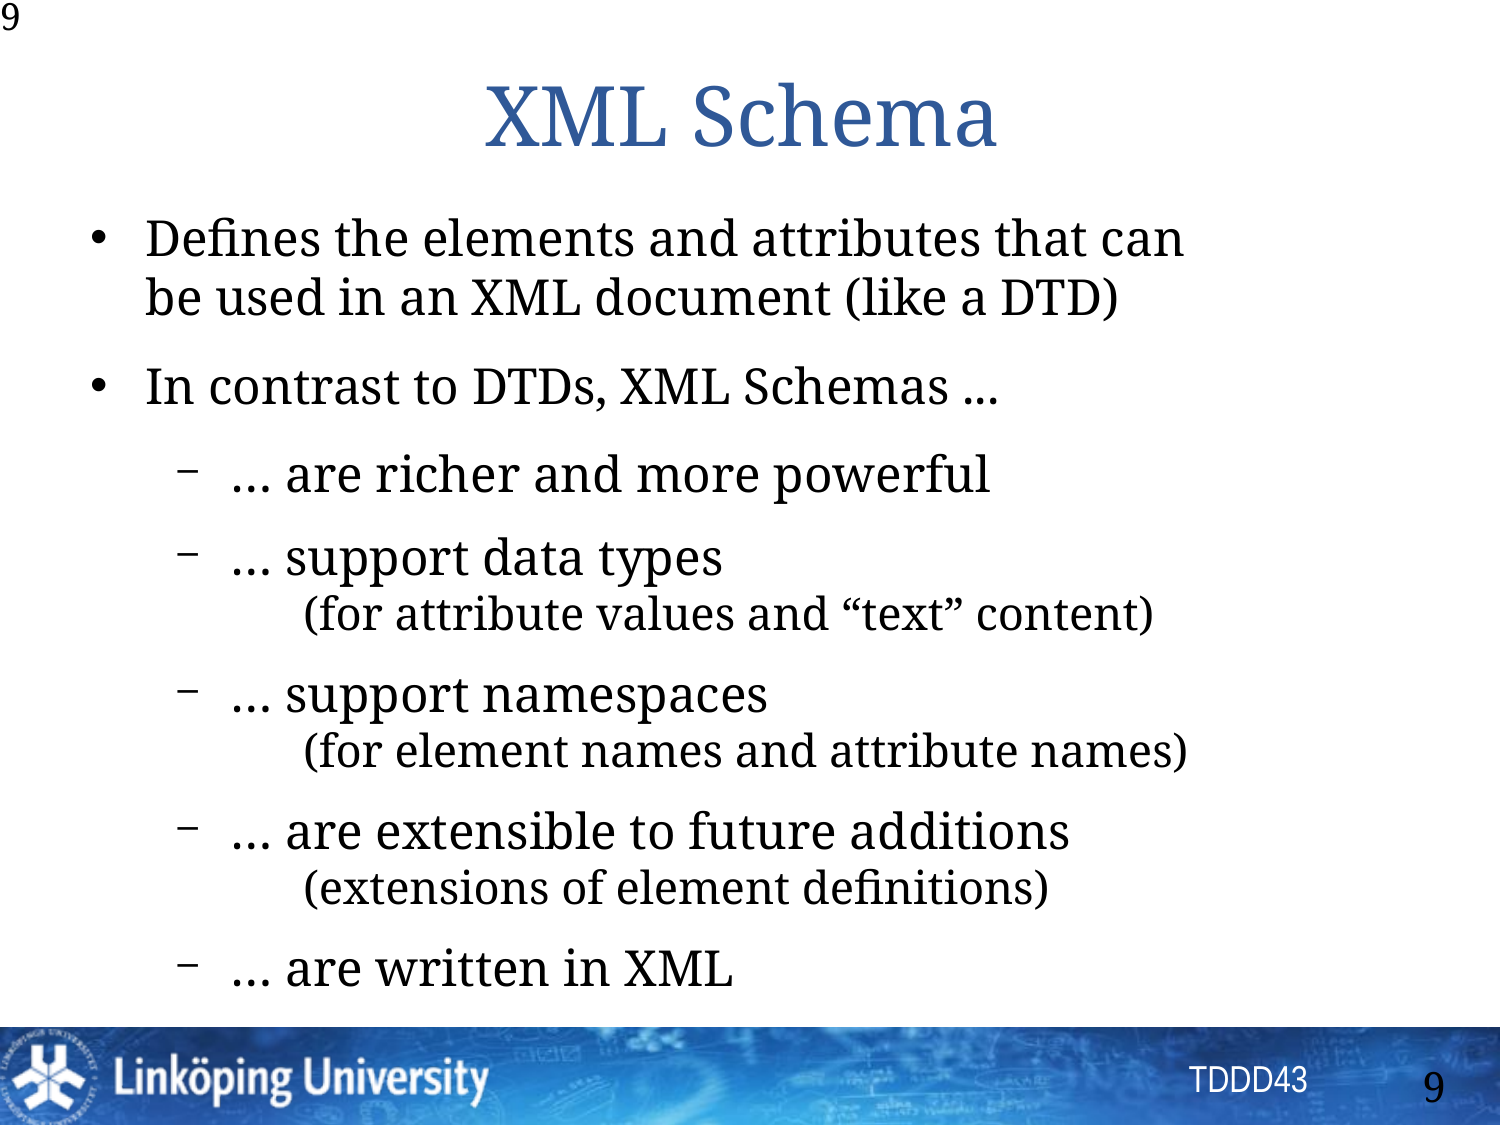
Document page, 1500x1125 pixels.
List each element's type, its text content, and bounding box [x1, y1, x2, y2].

list Defines the elements and attributes that can be used in an XML document (like a DTD) In contrast to DTDs, XML Schemas ... … are richer and more powerful … support data types (for attribute values and “text” content) … support namespaces (for element names and attribute names) … are extensible to future additions (extensions of element definitions) … are written in XML [75, 199, 1425, 1005]
picture [0, 1027, 1500, 1125]
title XML Schema [67, 30, 1418, 171]
text_box <number> [1407, 1053, 1500, 1114]
